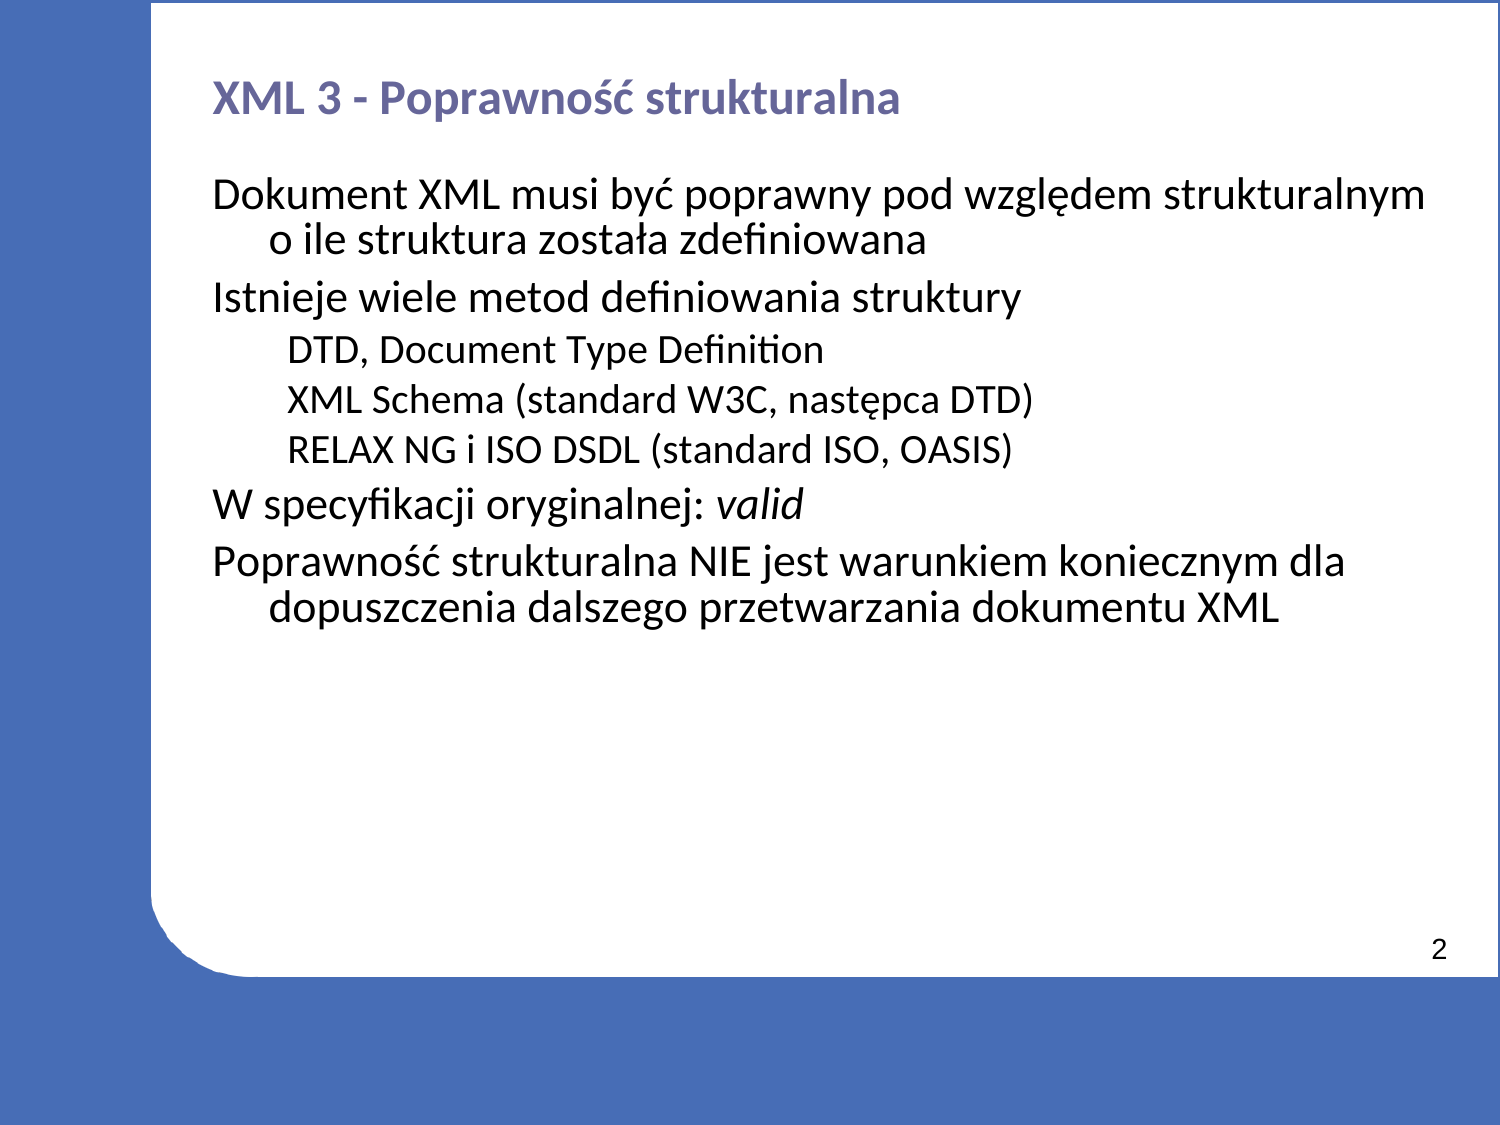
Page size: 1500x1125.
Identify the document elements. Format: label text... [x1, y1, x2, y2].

title XML 3 - Poprawność strukturalna [212, 32, 1447, 171]
list Dokument XML musi być poprawny pod względem strukturalnym o ile struktura została zdefiniowana Istnieje wiele metod definiowania struktury DTD, Document Type Definition XML Schema (standard W3C, następca DTD) RELAX NG i ISO DSDL (standard ISO, OASIS) W specyfikacji oryginalnej: valid Poprawność strukturalna NIE jest warunkiem koniecznym dla dopuszczenia dalszego przetwarzania dokumentu XML [212, 174, 1448, 926]
picture [0, 0, 1500, 1125]
